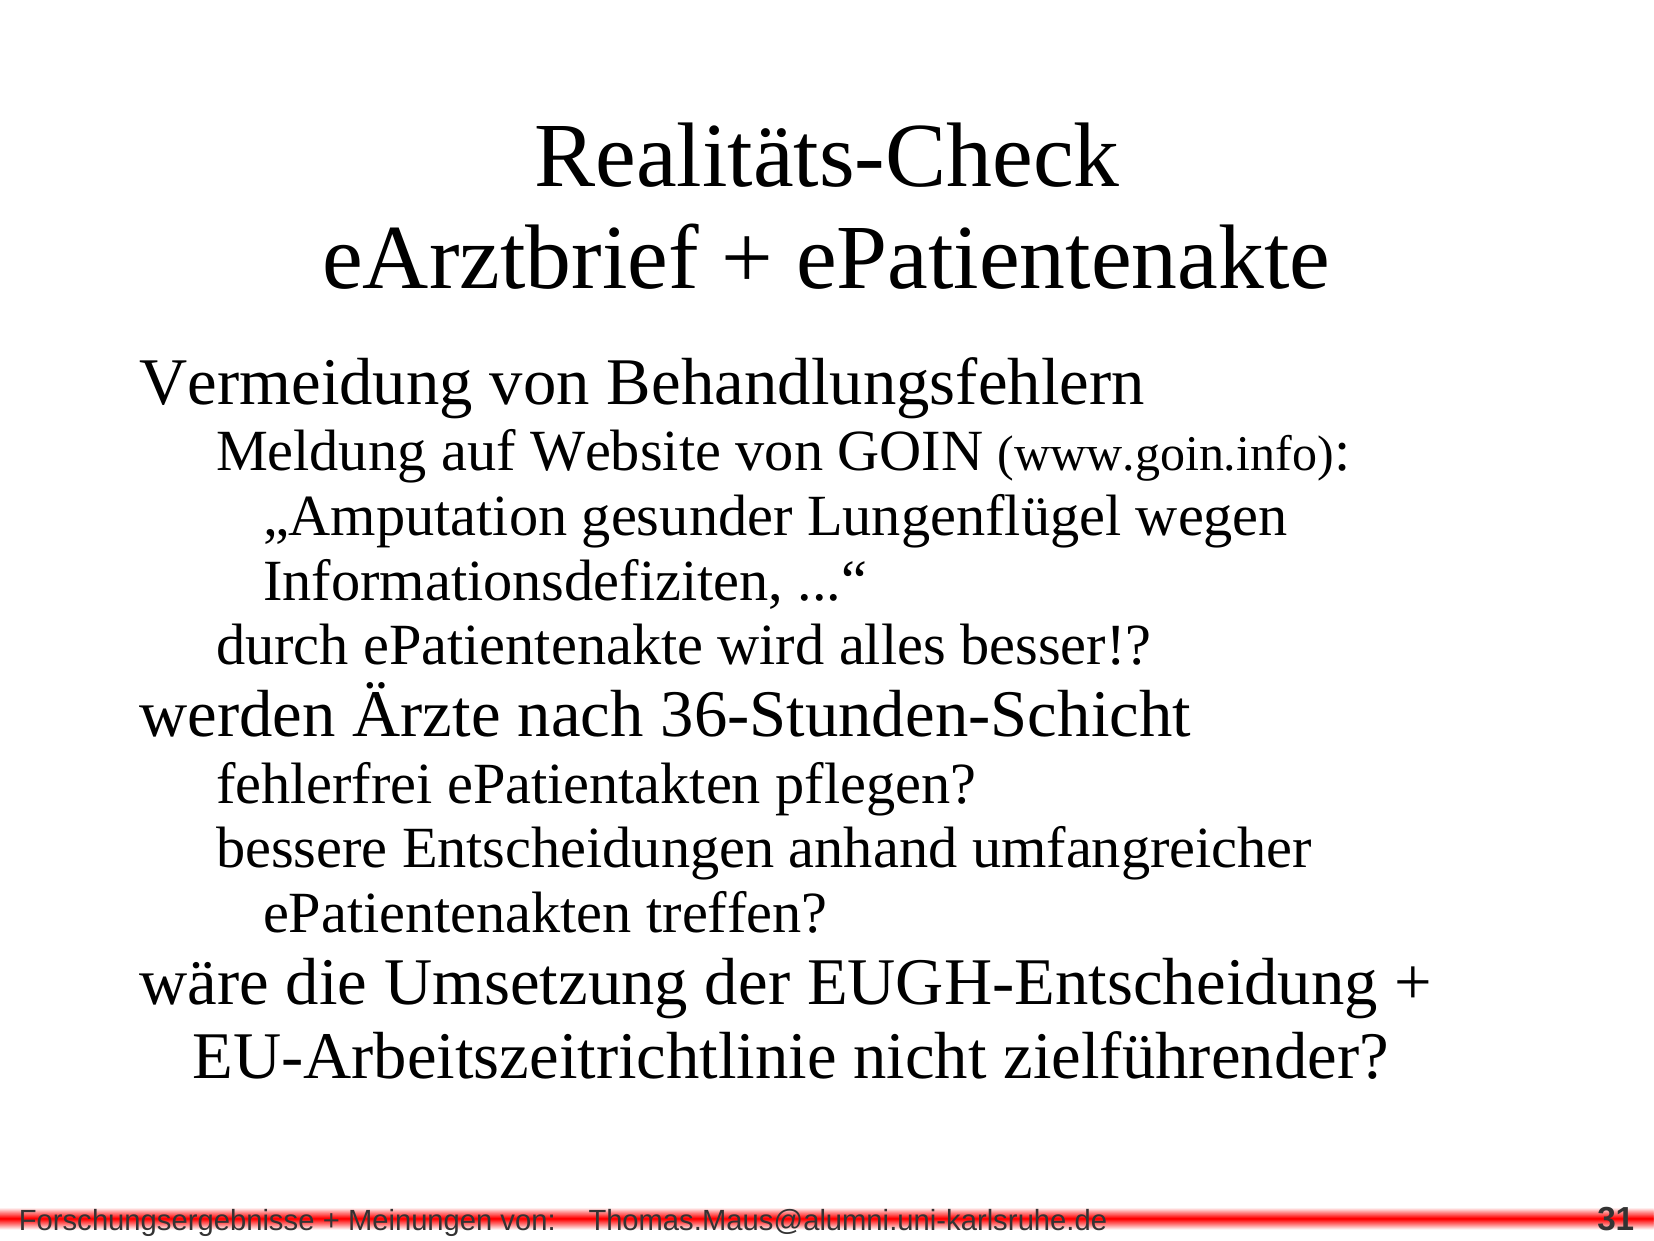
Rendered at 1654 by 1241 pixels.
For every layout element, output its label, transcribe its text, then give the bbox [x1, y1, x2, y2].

title Realitäts-Check eArztbrief + ePatientenakte [121, 95, 1534, 318]
list Vermeidung von Behandlungsfehlern Meldung auf Website von GOIN (www.goin.info): „Amputation gesunder Lungenflügel wegen Informationsdefiziten, ...“ durch ePatientenakte wird alles besser!? werden Ärzte nach 36-Stunden-Schicht fehlerfrei ePatientakten pflegen? bessere Entscheidungen anhand umfangreicher ePatientenakten treffen? wäre die Umsetzung der EUGH-Entscheidung + EU-Arbeitszeitrichtlinie nicht zielführender? [121, 344, 1534, 1162]
